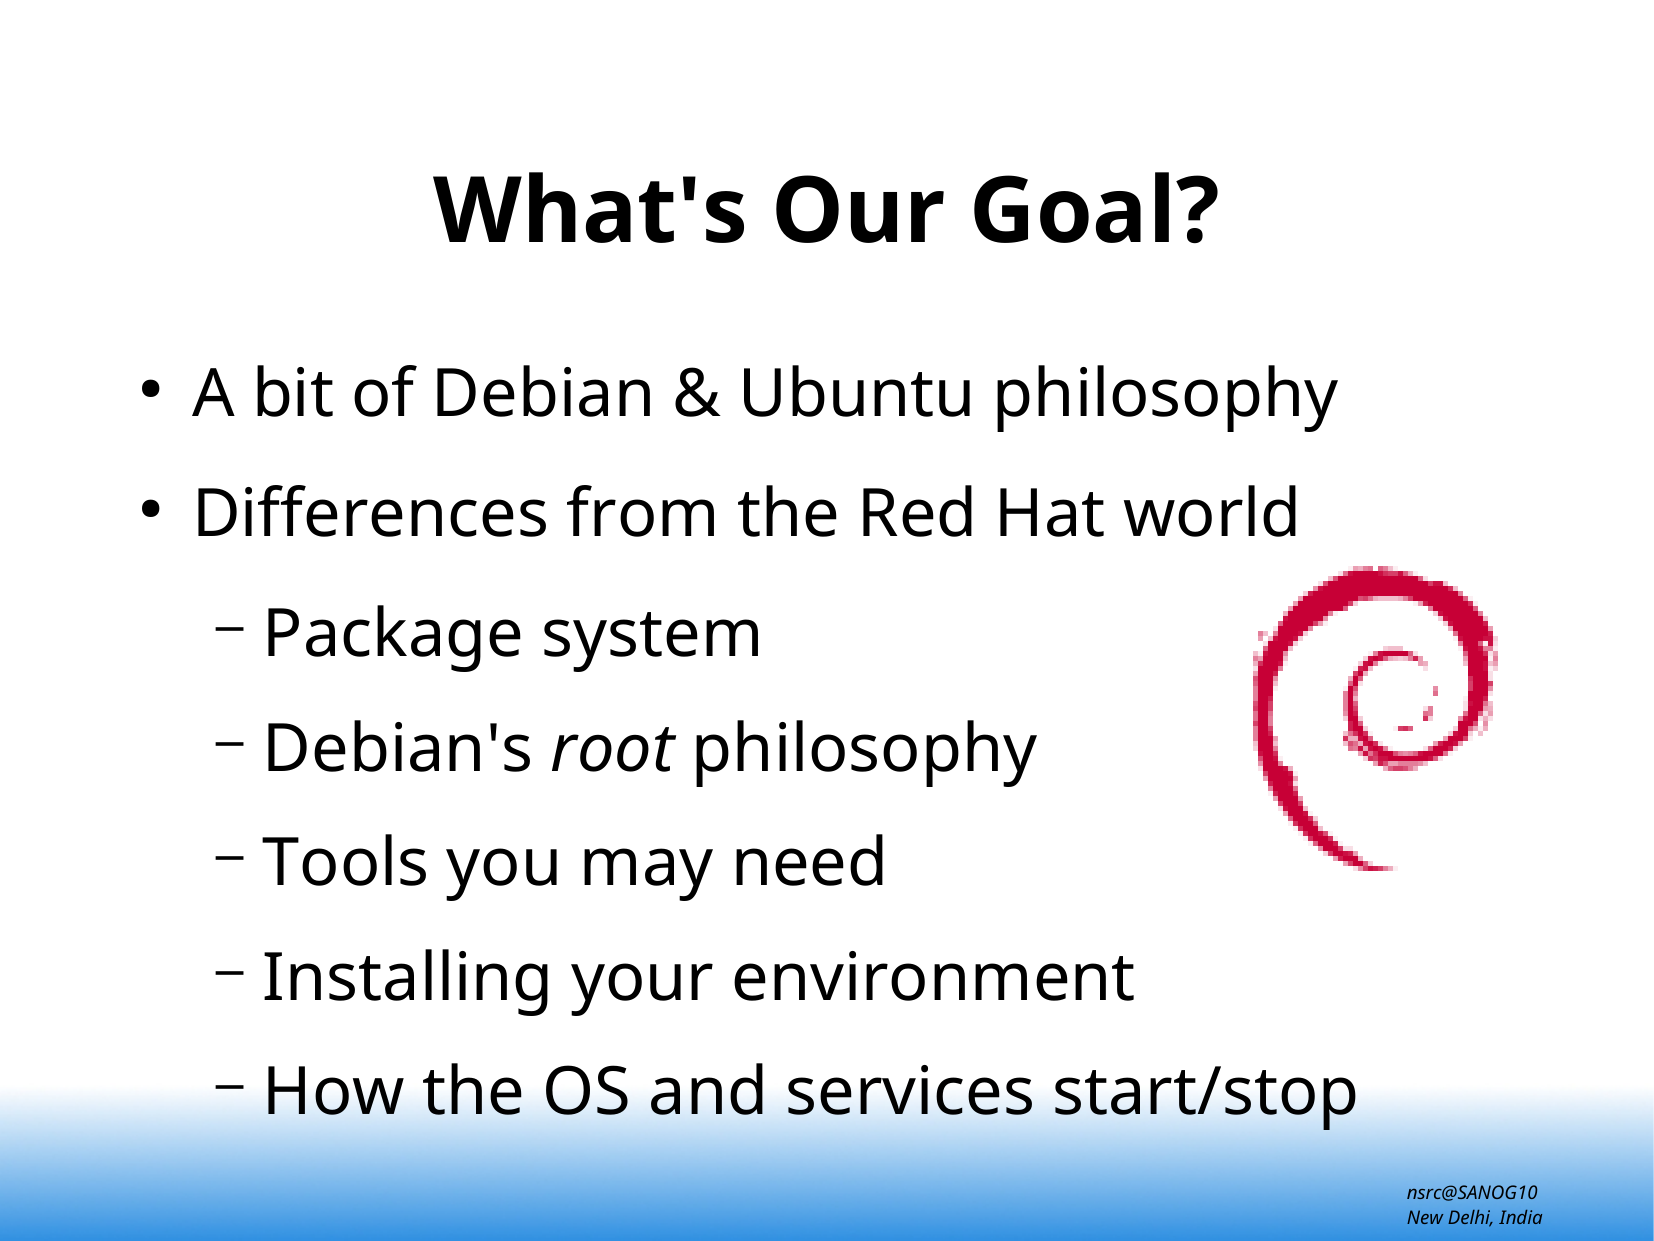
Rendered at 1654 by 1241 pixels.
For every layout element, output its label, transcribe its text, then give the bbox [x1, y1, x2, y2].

list A bit of Debian & Ubuntu philosophy Differences from the Red Hat world Package system Debian's root philosophy Tools you may need Installing your environment How the OS and services start/stop [121, 344, 1567, 1135]
title What's Our Goal? [121, 102, 1534, 311]
picture [0, 1083, 1654, 1241]
picture [1253, 566, 1503, 871]
